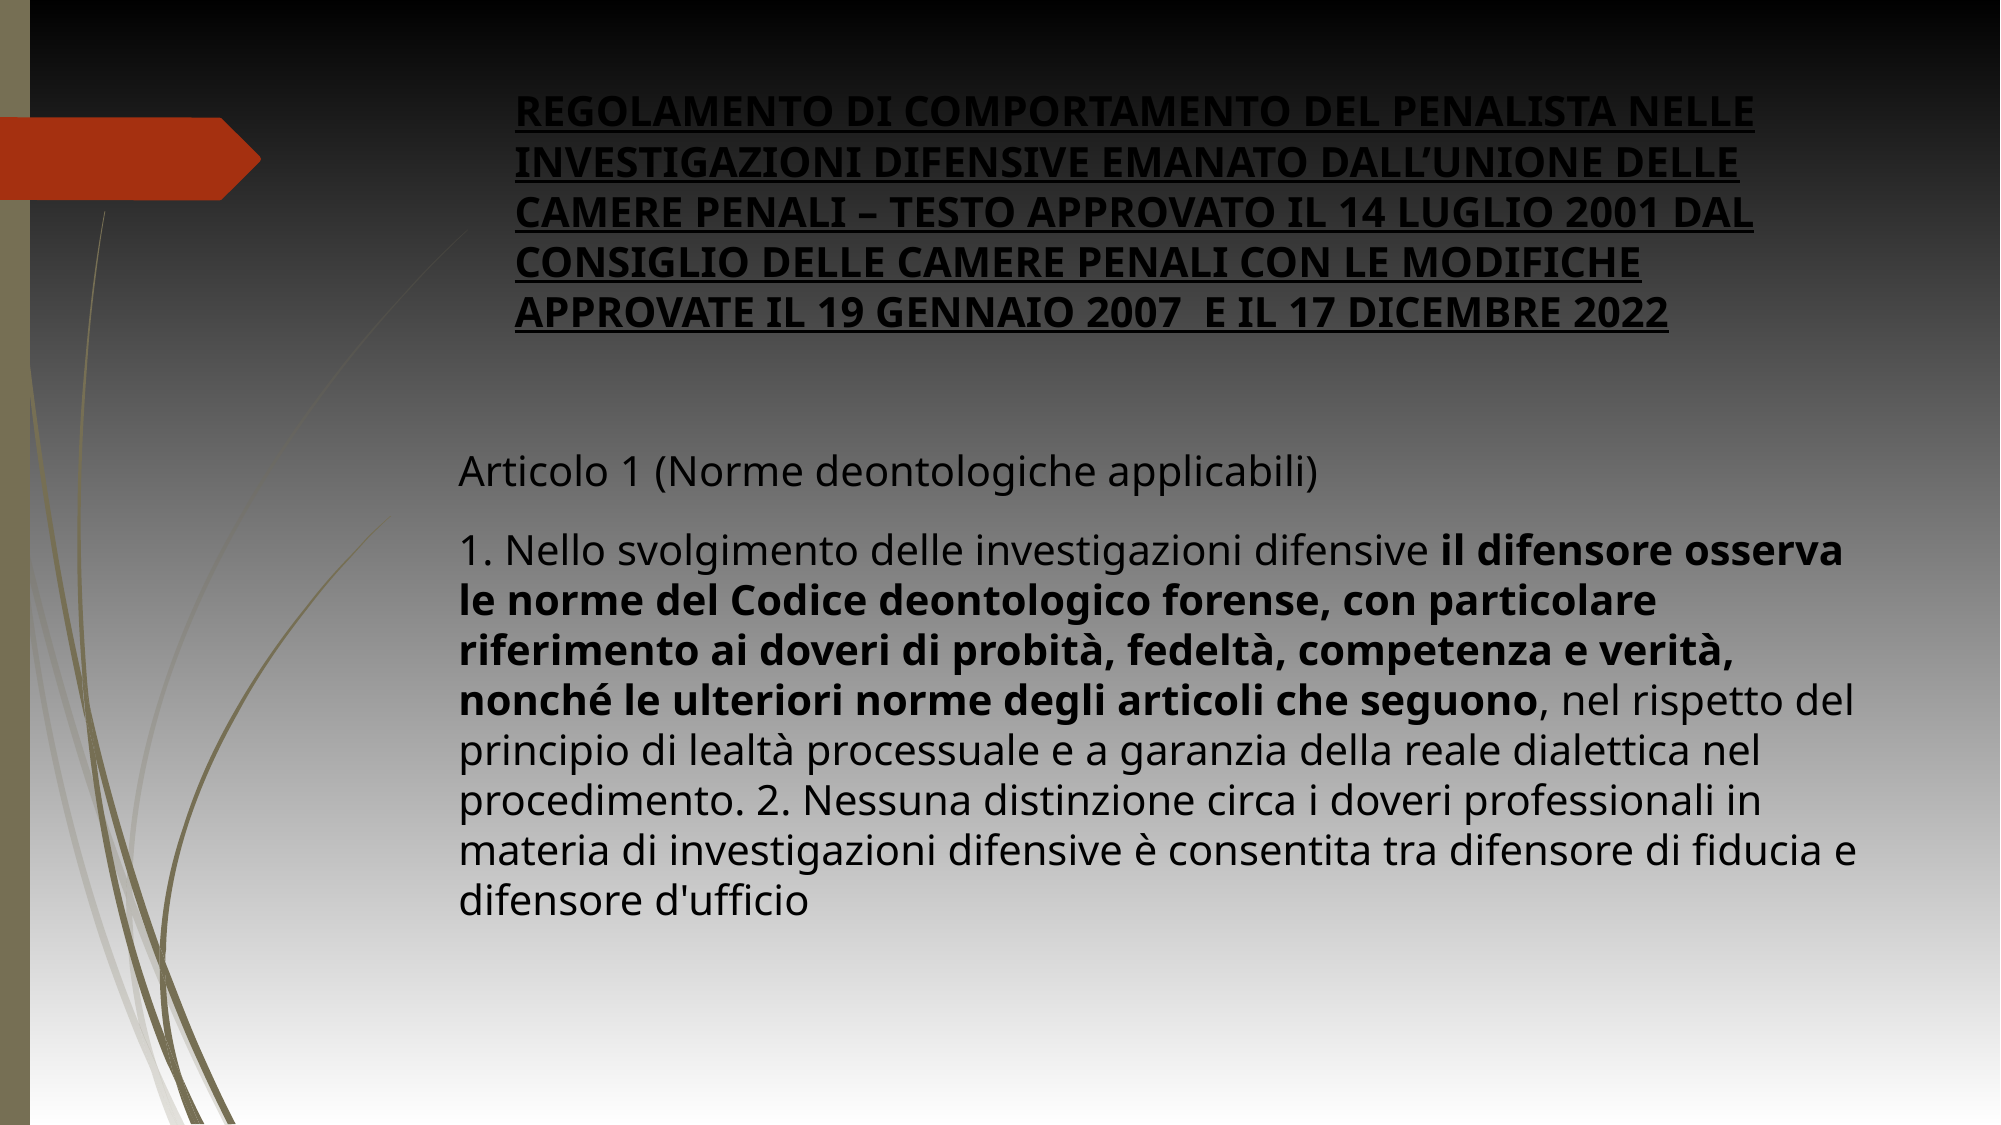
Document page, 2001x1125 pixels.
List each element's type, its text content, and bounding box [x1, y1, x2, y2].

list REGOLAMENTO DI COMPORTAMENTO DEL PENALISTA NELLE INVESTIGAZIONI DIFENSIVE EMANATO DALL’UNIONE DELLE CAMERE PENALI – TESTO APPROVATO IL 14 LUGLIO 2001 DAL CONSIGLIO DELLE CAMERE PENALI CON LE MODIFICHE APPROVATE IL 19 GENNAIO 2007 E IL 17 DICEMBRE 2022 Articolo 1 (Norme deontologiche applicabili) 1. Nello svolgimento delle investigazioni difensive il difensore osserva le norme del Codice deontologico forense, con particolare riferimento ai doveri di probità, fedeltà, competenza e verità, nonché le ulteriori norme degli articoli che seguono, nel rispetto del principio di lealtà processuale e a garanzia della reale dialettica nel procedimento. 2. Nessuna distinzione circa i doveri professionali in materia di investigazioni difensive è consentita tra difensore di fiducia e difensore d'ufficio [424, 77, 1888, 970]
